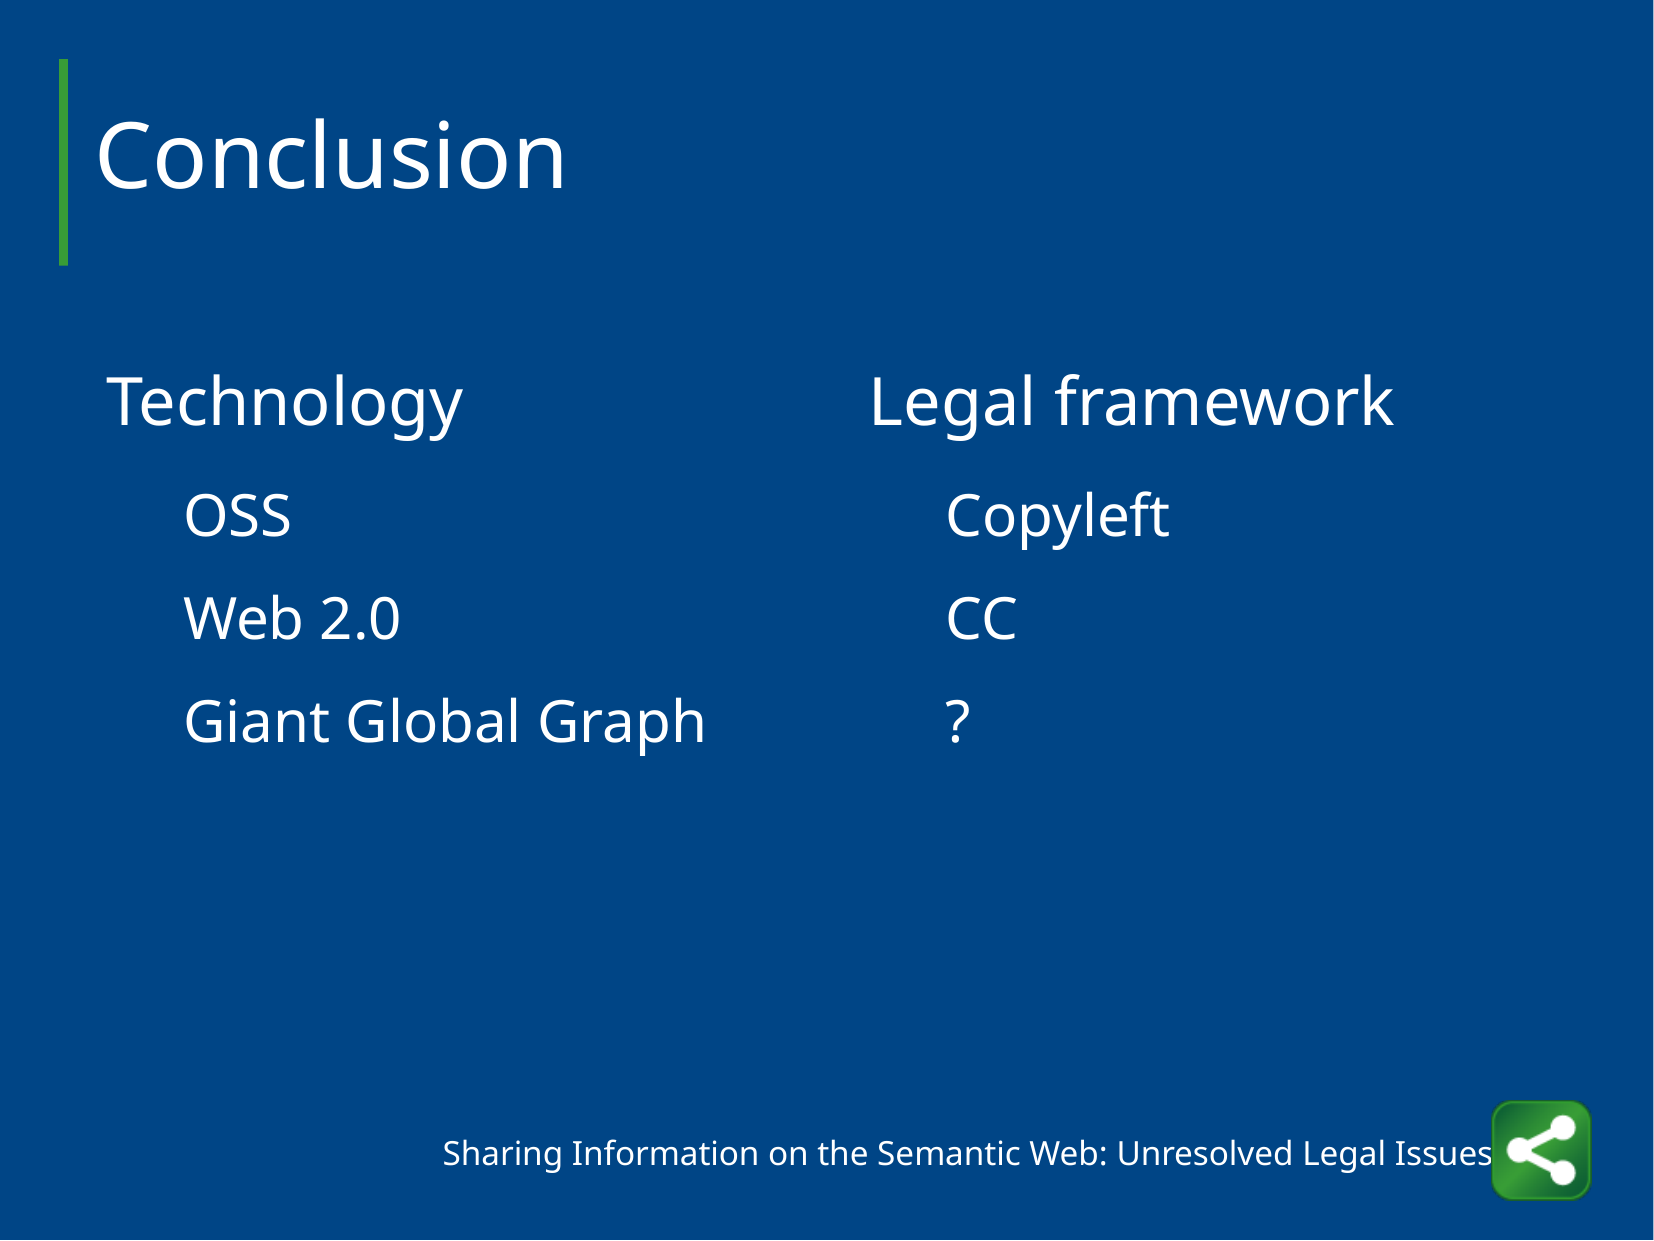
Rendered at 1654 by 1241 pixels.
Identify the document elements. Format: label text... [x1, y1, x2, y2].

list Technology OSS Web 2.0 Giant Global Graph [88, 354, 815, 1093]
title Conclusion [94, 49, 1577, 257]
list Legal framework Copyleft CC ? [851, 354, 1578, 1078]
picture [1491, 1100, 1592, 1201]
